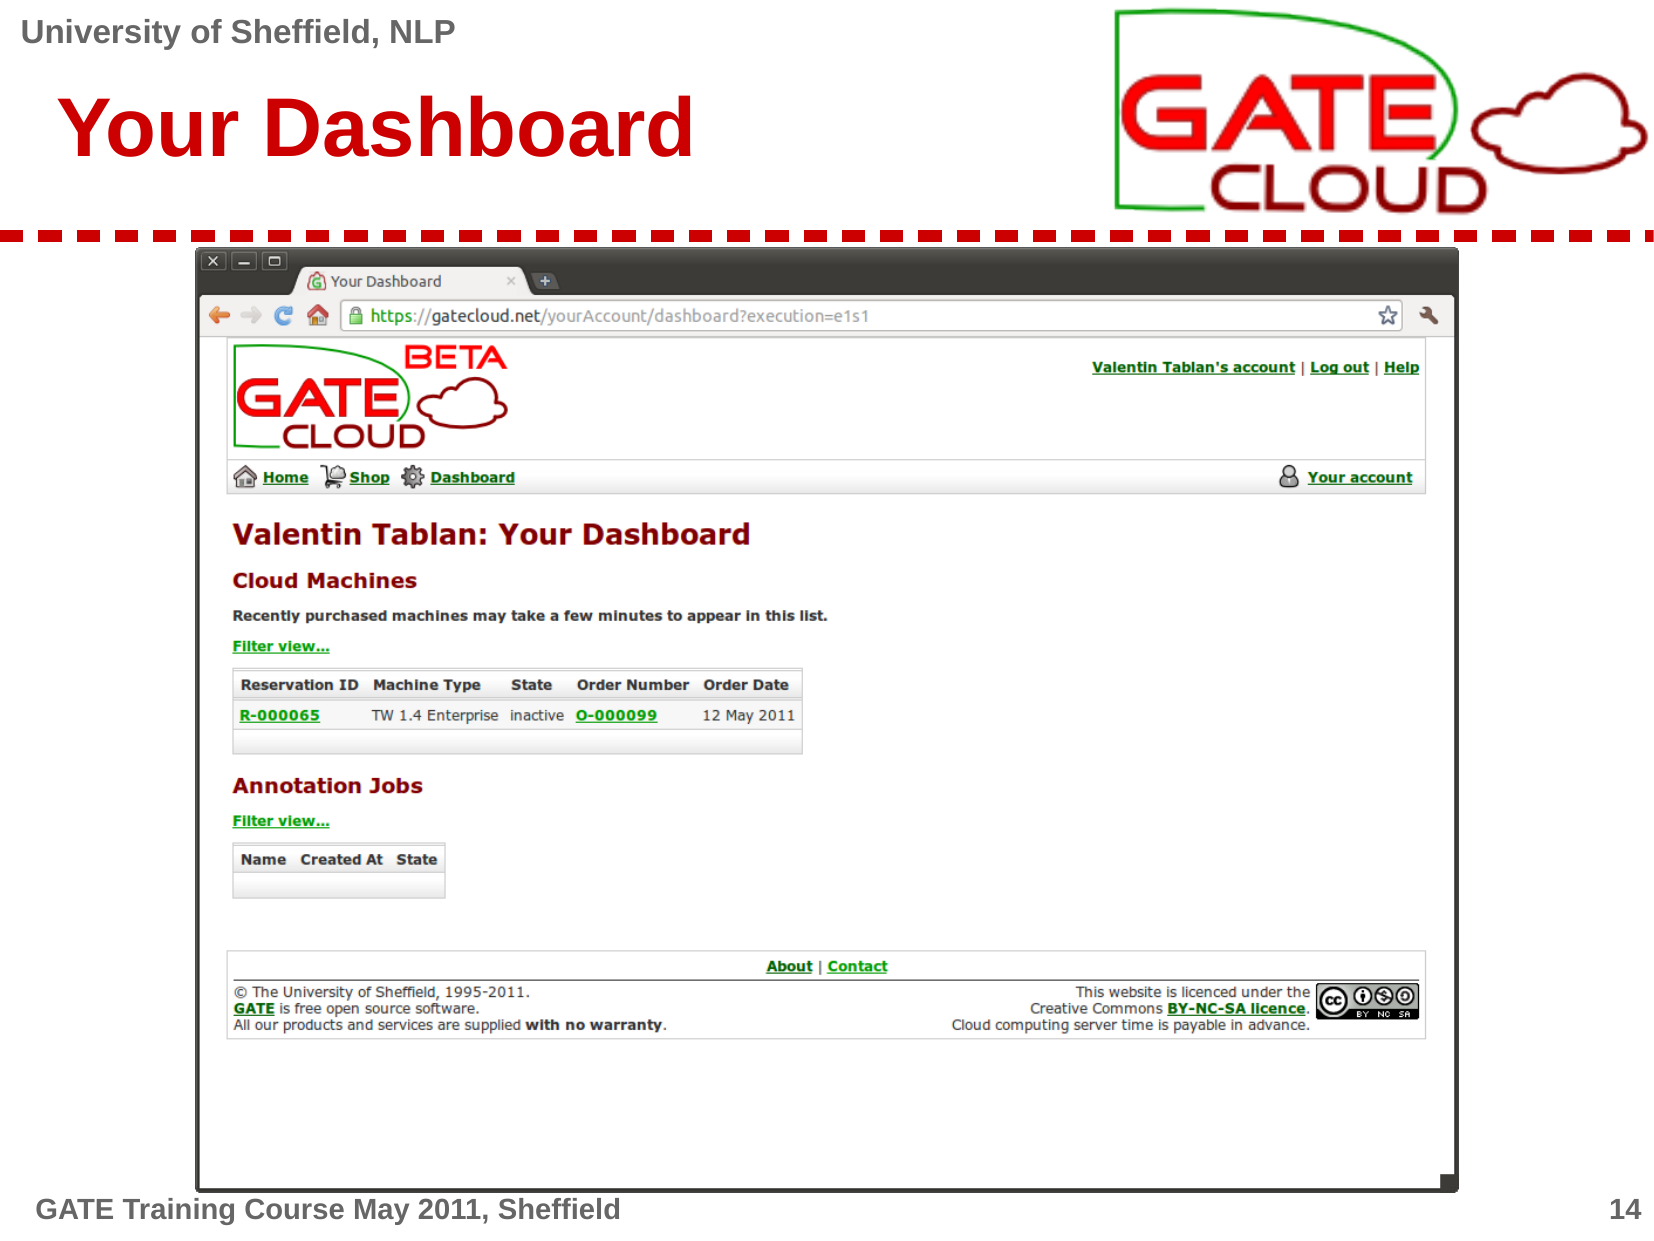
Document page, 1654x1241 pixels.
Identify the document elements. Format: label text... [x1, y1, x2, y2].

title Your Dashboard [56, 49, 1120, 207]
picture [1110, 5, 1654, 223]
picture [195, 247, 1459, 1193]
